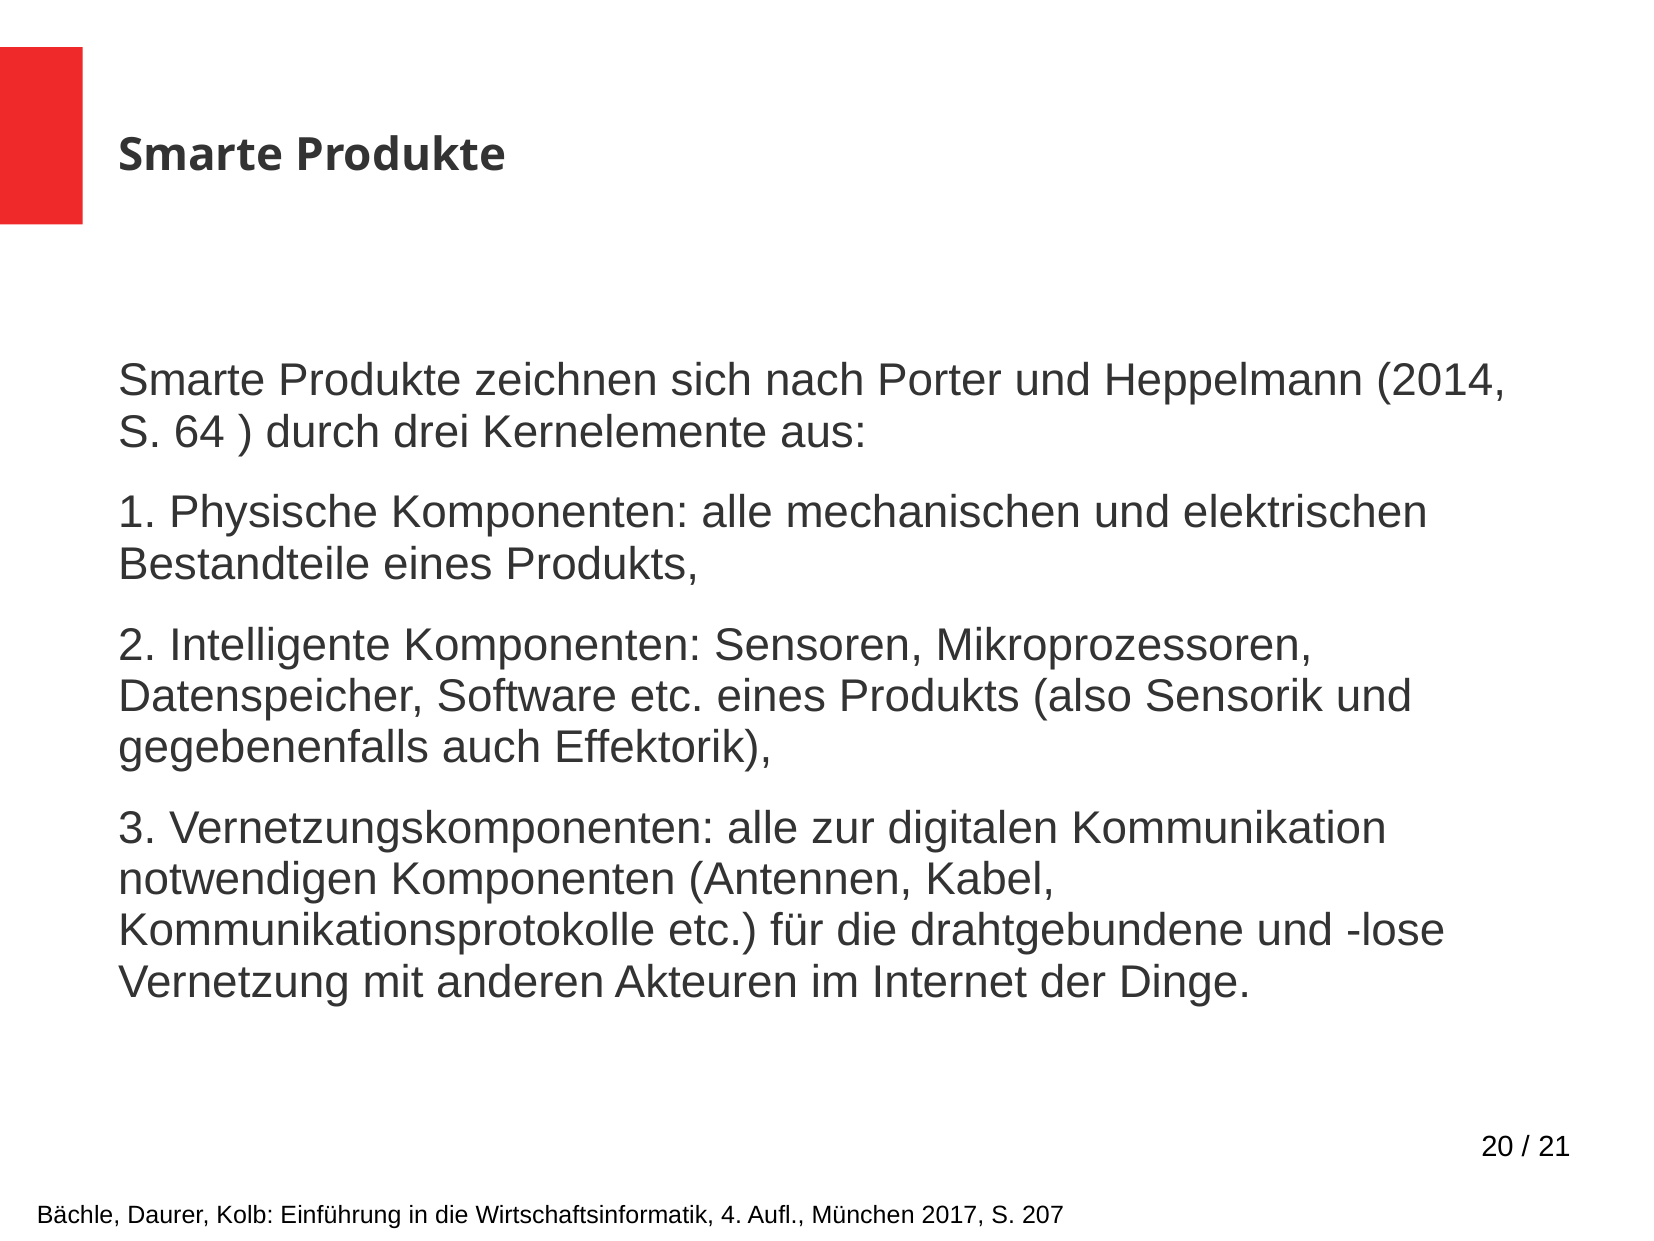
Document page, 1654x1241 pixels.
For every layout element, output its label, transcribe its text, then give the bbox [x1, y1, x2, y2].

title Smarte Produkte [118, 49, 1571, 257]
text_box Bächle, Daurer, Kolb: Einführung in die Wirtschaftsinformatik, 4. Aufl., München 2017, S. 207 [22, 1193, 1084, 1237]
list Smarte Produkte zeichnen sich nach Porter und Heppelmann (2014, S. 64 ) durch drei Kernelemente aus: 1. Physische Komponenten: alle mechanischen und elektrischen Bestandteile eines Produkts, 2. Intelligente Komponenten: Sensoren, Mikroprozessoren, Datenspeicher, Software etc. eines Produkts (also Sensorik und gegebenenfalls auch Effektorik), 3. Vernetzungskomponenten: alle zur digitalen Kommunikation notwendigen Komponenten (Antennen, Kabel, Kommunikationsprotokolle etc.) für die drahtgebundene und -lose Vernetzung mit anderen Akteuren im Internet der Dinge. [118, 354, 1536, 1074]
